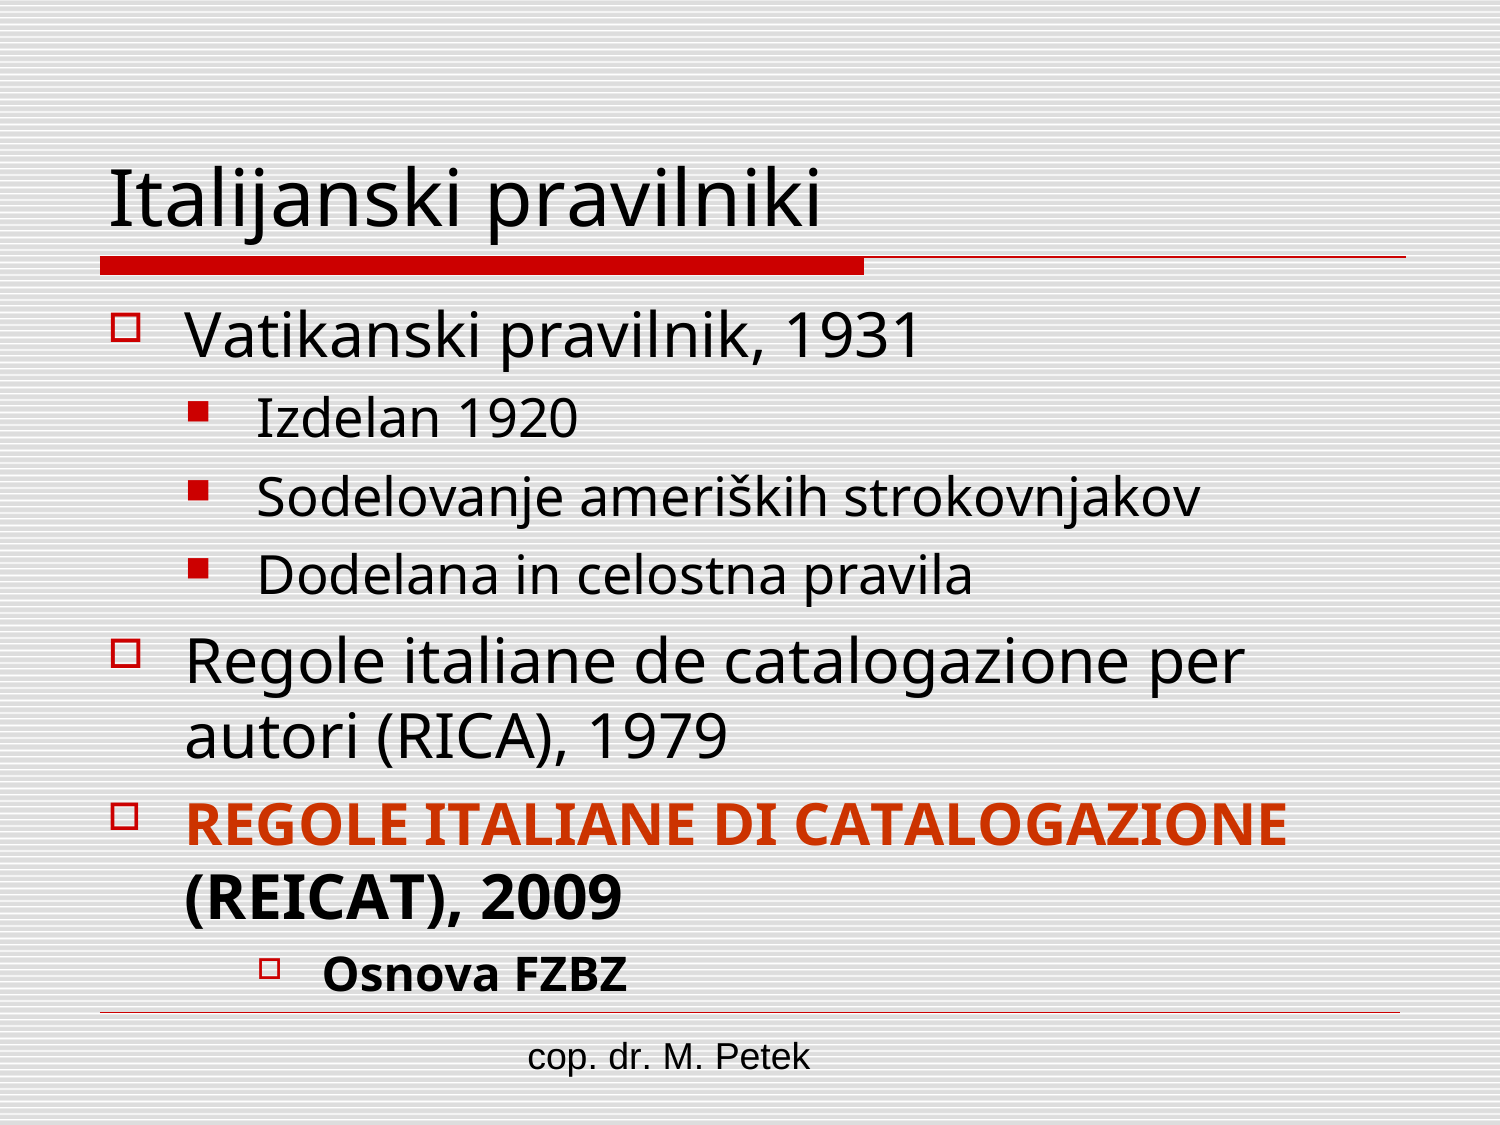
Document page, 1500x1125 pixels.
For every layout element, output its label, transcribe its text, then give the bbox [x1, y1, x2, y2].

picture [0, 0, 1500, 1125]
title Italijanski pravilniki [94, 49, 1407, 250]
list Vatikanski pravilnik, 1931 Izdelan 1920 Sodelovanje ameriških strokovnjakov Dodelana in celostna pravila Regole italiane de catalogazione per autori (RICA), 1979 REGOLE ITALIANE DI CATALOGAZIONE (REICAT), 2009 Osnova FZBZ [92, 287, 1406, 1035]
